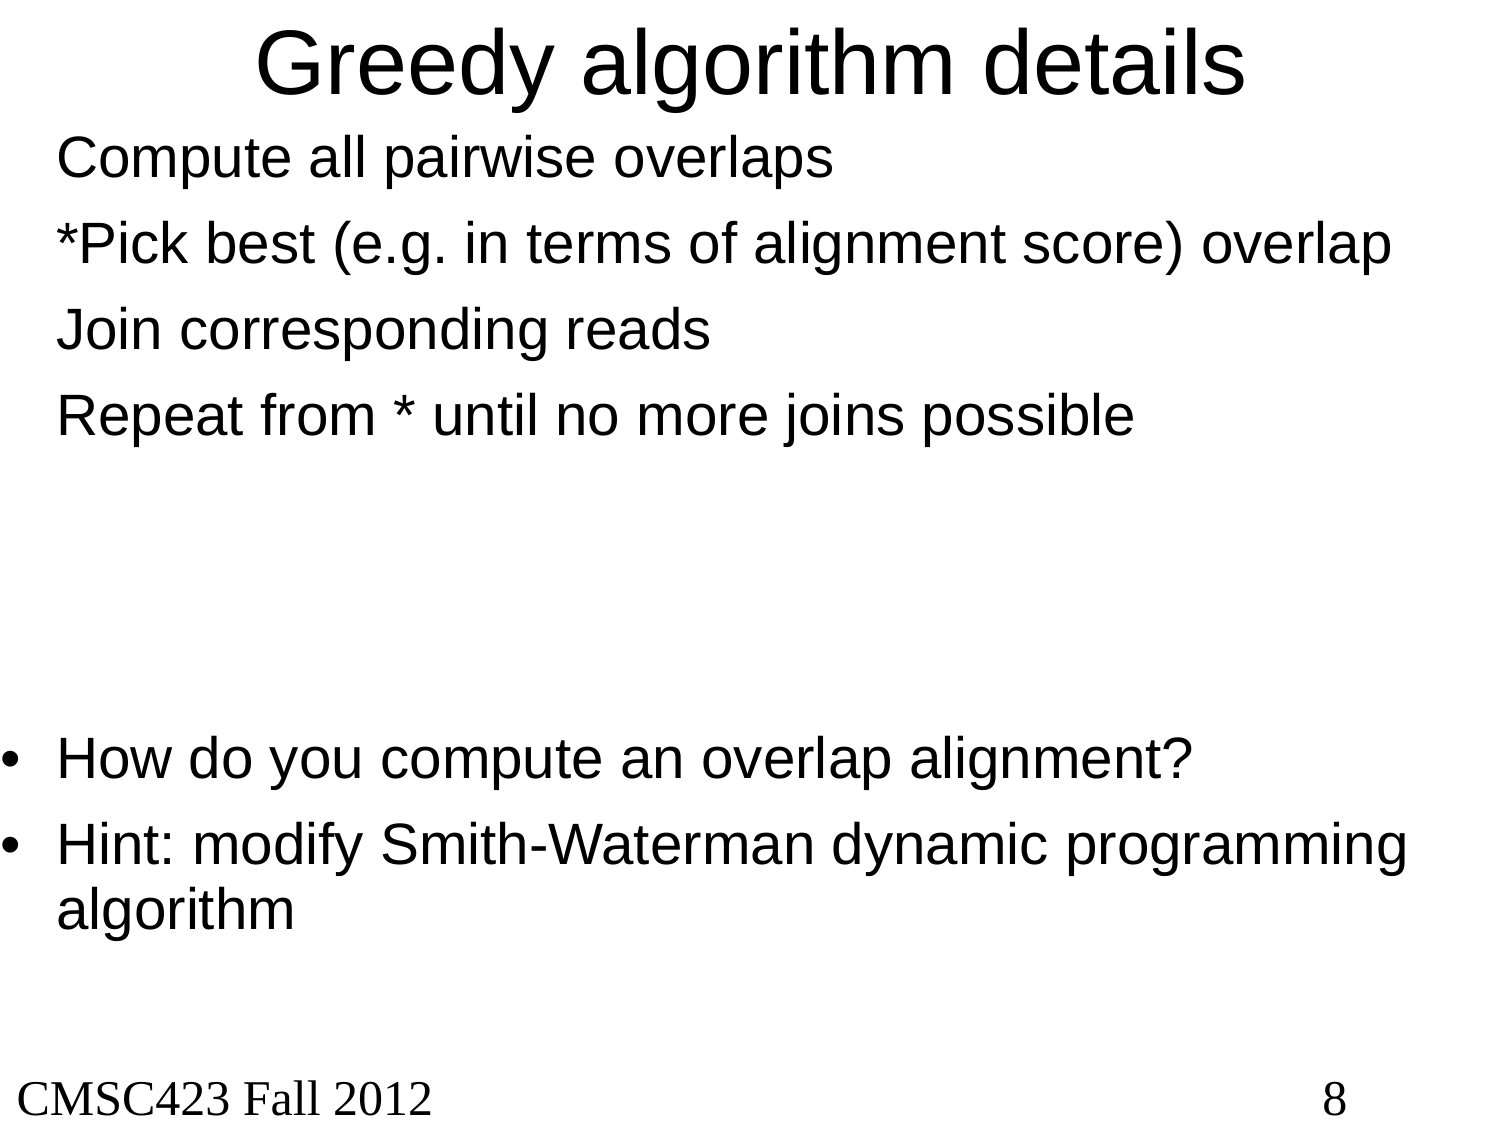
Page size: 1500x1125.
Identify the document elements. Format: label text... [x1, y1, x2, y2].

list Compute all pairwise overlaps *Pick best (e.g. in terms of alignment score) overlap Join corresponding reads Repeat from * until no more joins possible How do you compute an overlap alignment? Hint: modify Smith-Waterman dynamic programming algorithm [0, 124, 1497, 1125]
title Greedy algorithm details [19, 9, 1485, 116]
